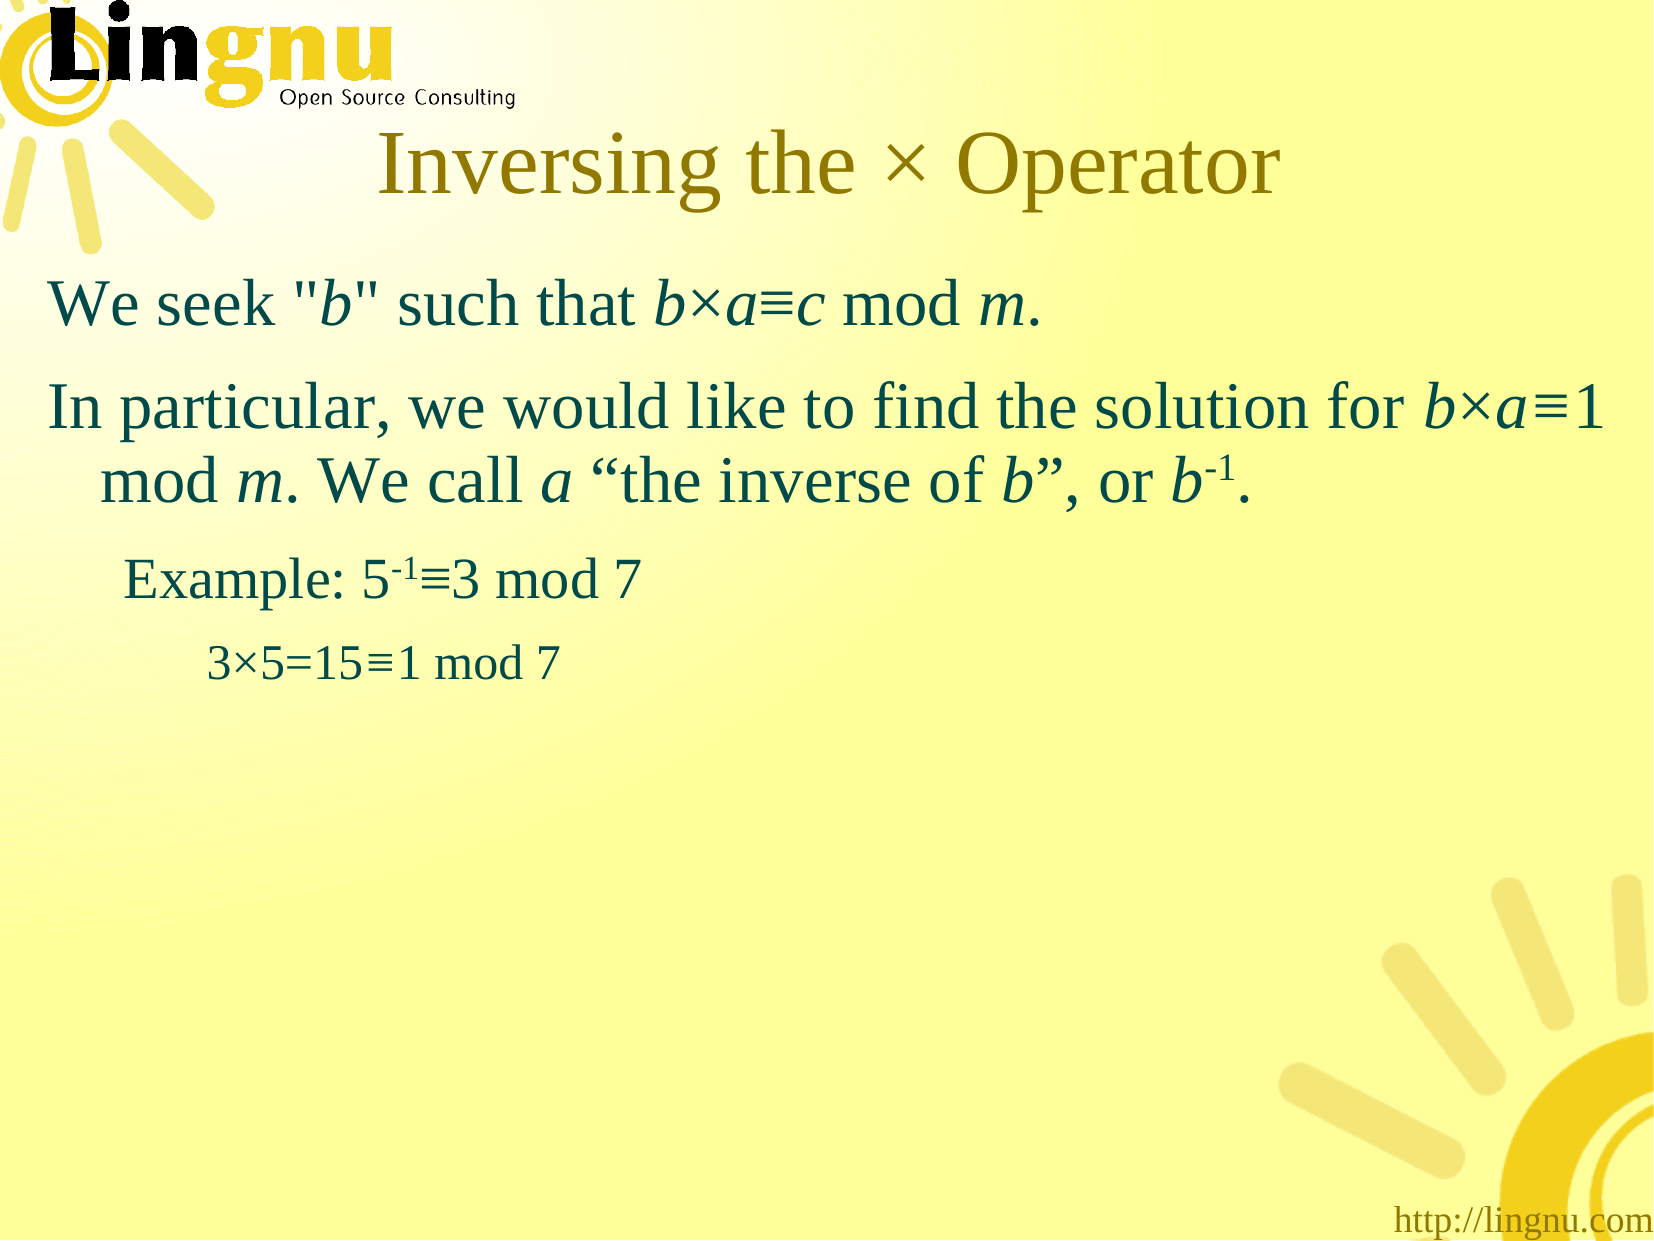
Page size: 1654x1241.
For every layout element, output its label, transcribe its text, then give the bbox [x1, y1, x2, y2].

picture [0, 0, 516, 256]
title Inversing the × Operator [123, 58, 1536, 265]
picture [1256, 871, 1654, 1241]
list We seek "b" such that b×a≡c mod m. In particular, we would like to find the solution for b×a≡1 mod m. We call a “the inverse of b”, or b-1. Example: 5-1≡3 mod 7 3×5=15≡1 mod 7 [29, 265, 1625, 1127]
